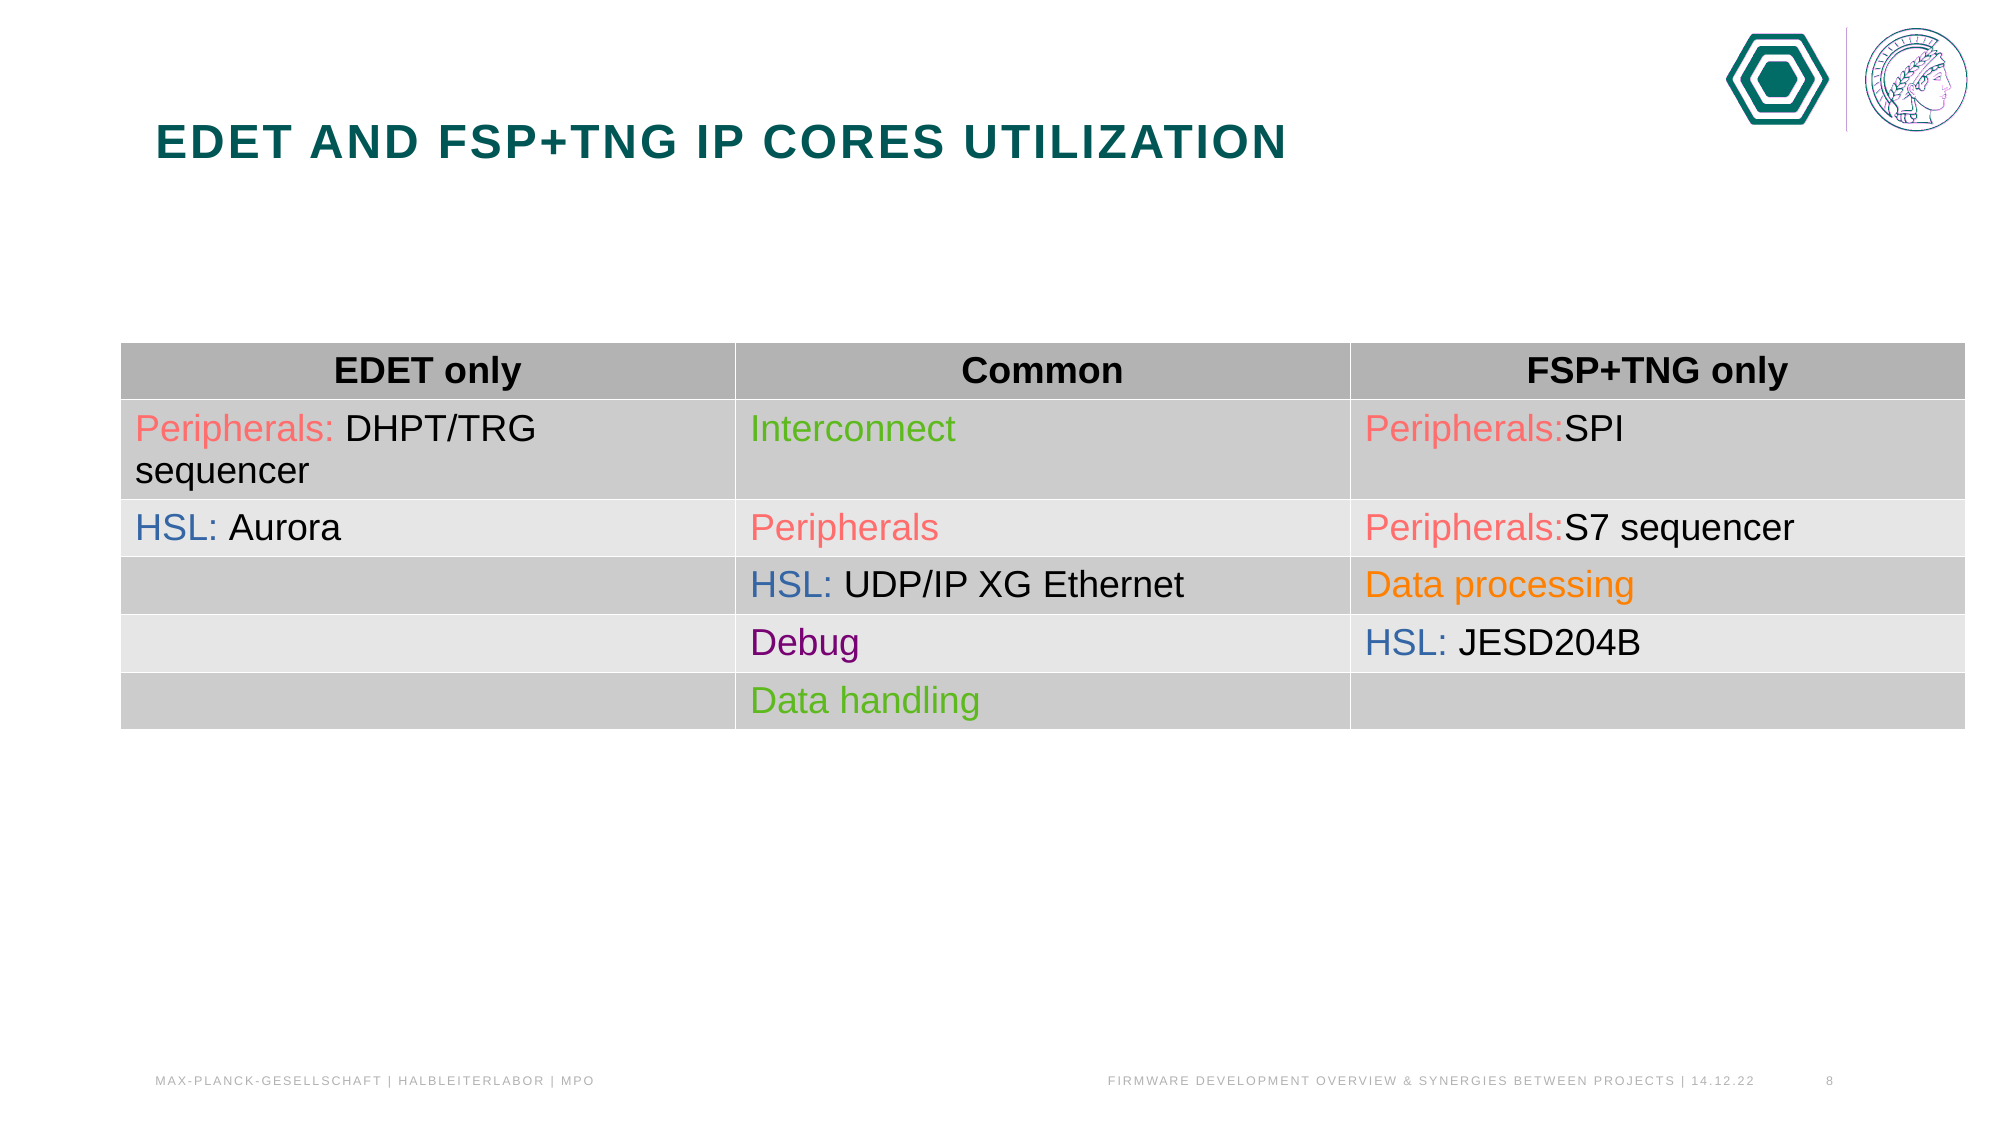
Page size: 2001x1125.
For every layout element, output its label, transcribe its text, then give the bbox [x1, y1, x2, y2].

table_cell Debug [736, 615, 1350, 672]
table_cell Data handling [736, 673, 1350, 729]
table_cell [1351, 673, 1965, 729]
table_cell [121, 615, 735, 672]
table_header EDET only [121, 343, 735, 399]
table_cell [121, 673, 735, 729]
table_header FSP+TNG only [1351, 343, 1965, 399]
table_cell Peripherals: DHPT/TRG sequencer [121, 400, 735, 499]
table_cell HSL: JESD204B [1351, 615, 1965, 672]
table_cell Peripherals:S7 sequencer [1351, 500, 1965, 556]
table_cell Peripherals:SPI [1351, 400, 1965, 499]
table_cell [121, 557, 735, 614]
table_cell Data processing [1351, 557, 1965, 614]
table_cell Peripherals [736, 500, 1350, 556]
table_cell HSL: UDP/IP XG Ethernet [736, 557, 1350, 614]
table_cell HSL: Aurora [121, 500, 735, 556]
table_header Common [736, 343, 1350, 399]
picture [1709, 10, 1986, 147]
table_cell Interconnect [736, 400, 1350, 499]
title Edet and FSP+TNG IP cores utilization [155, 113, 1426, 196]
